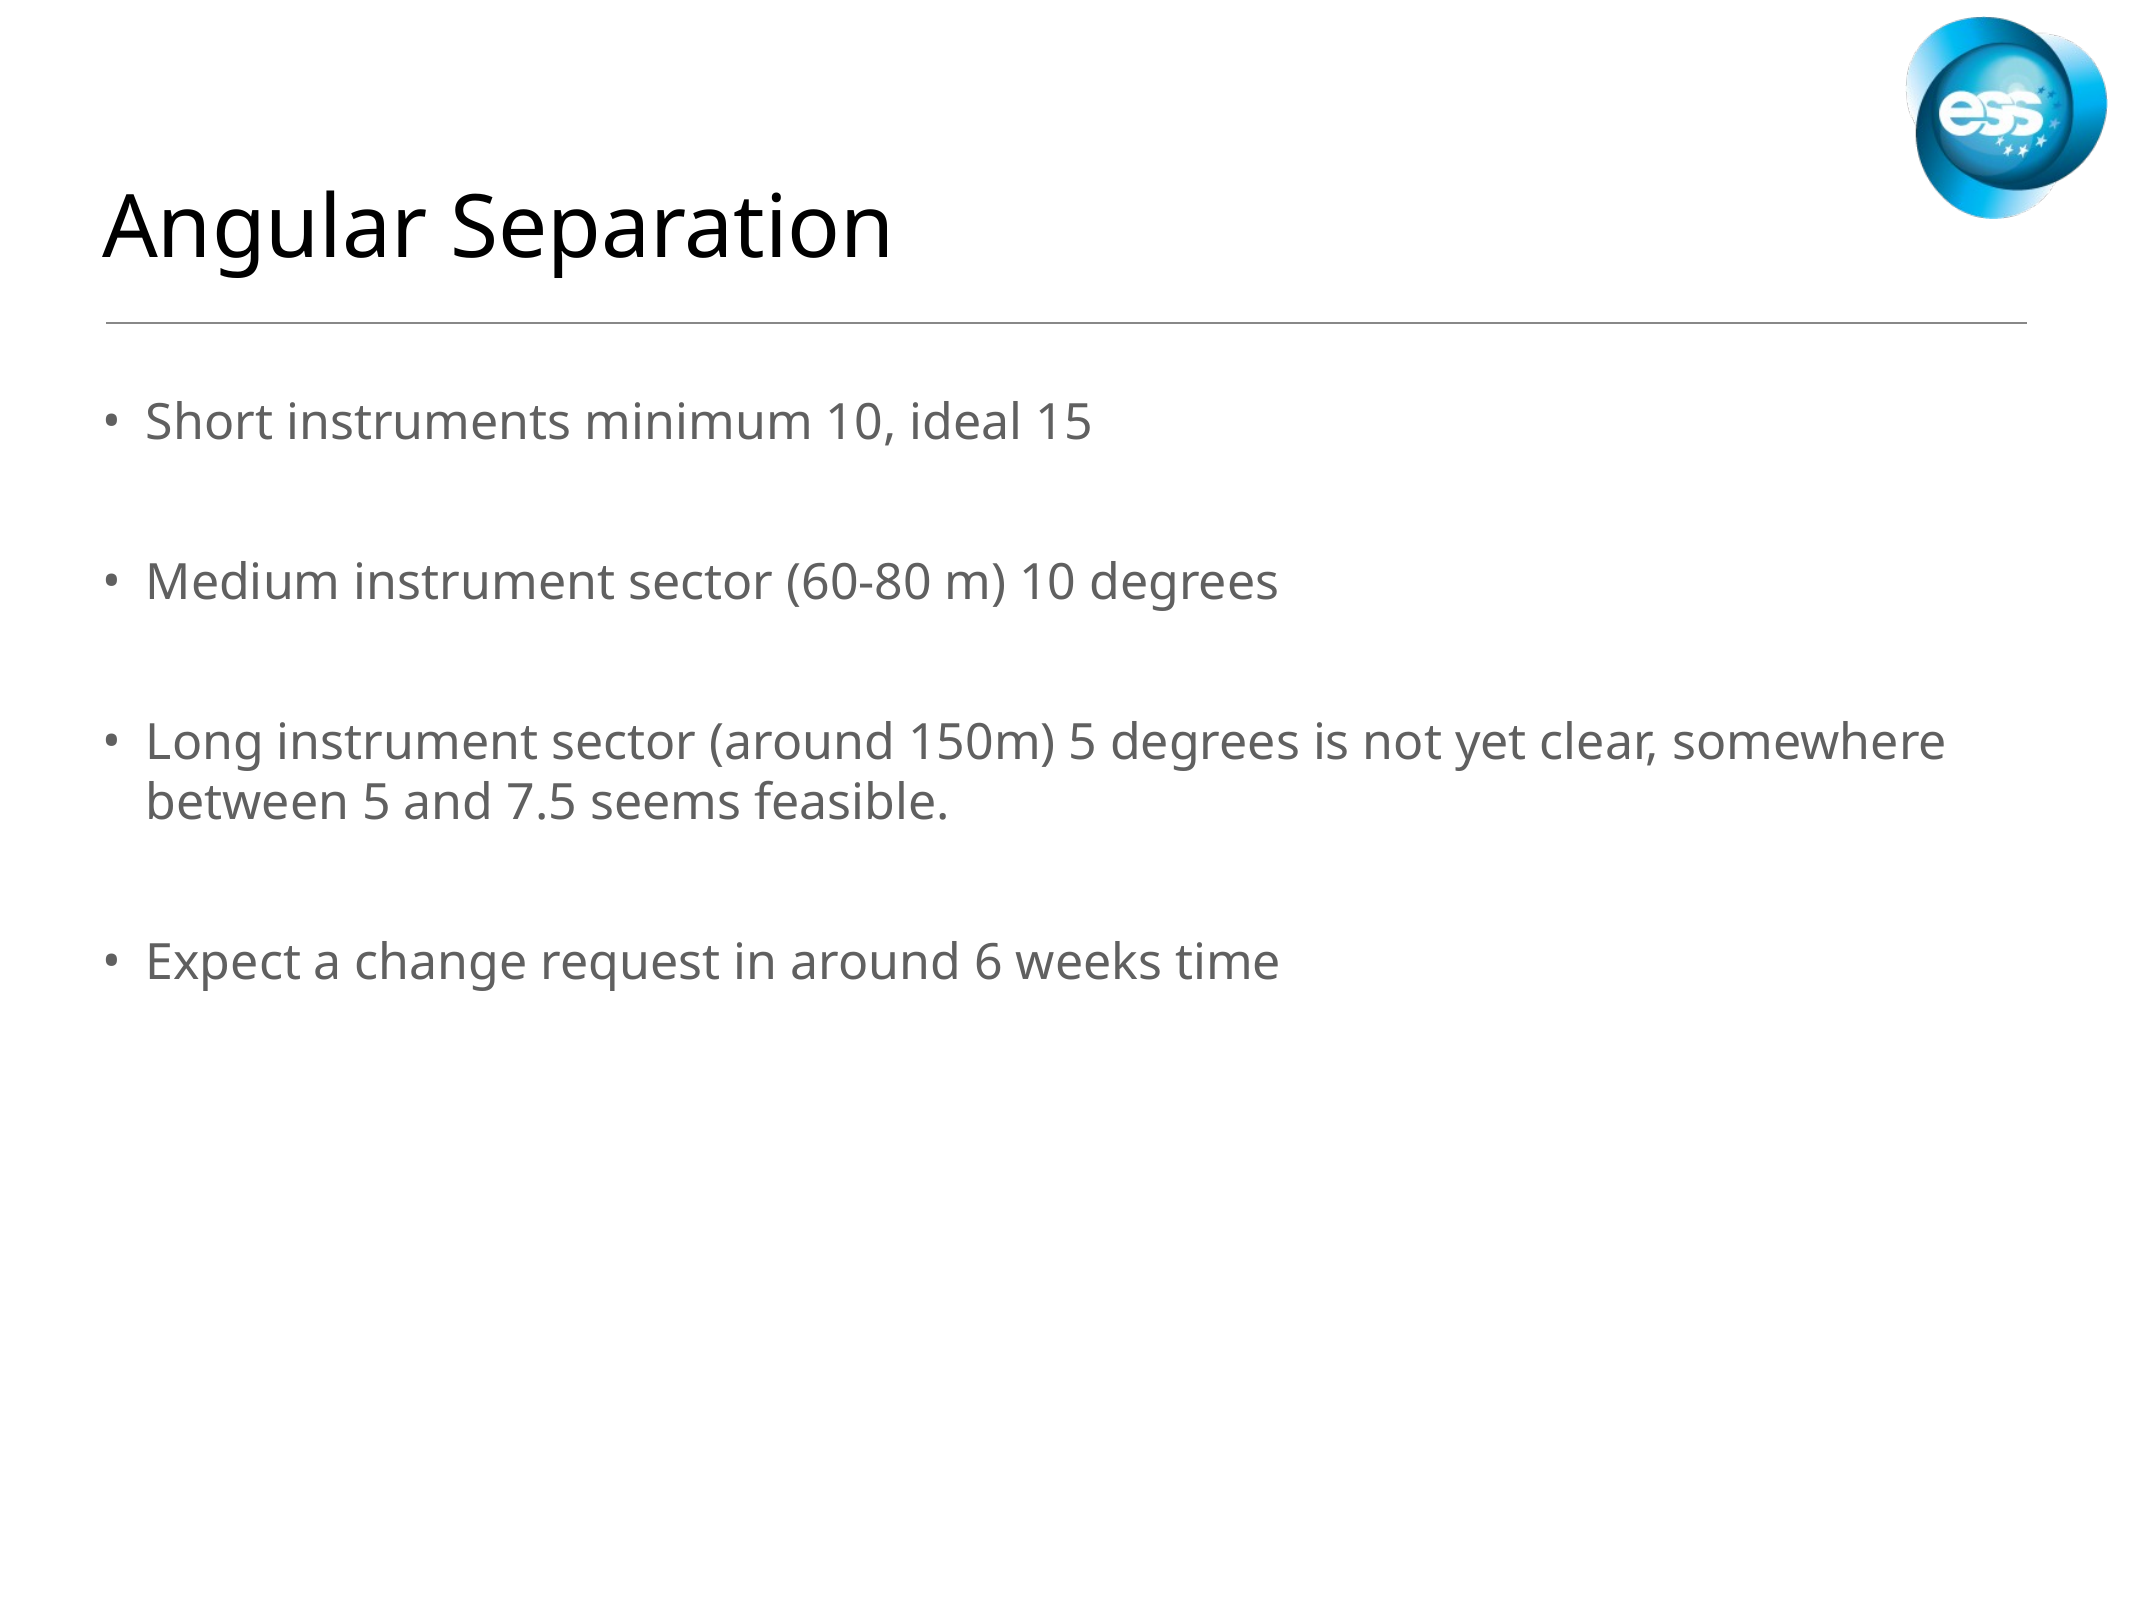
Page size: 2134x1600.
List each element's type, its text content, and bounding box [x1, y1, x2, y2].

picture [1905, 16, 2108, 219]
picture [2054, 70, 2061, 81]
picture [2040, 67, 2052, 130]
picture [2049, 119, 2060, 129]
picture [2040, 135, 2046, 147]
list Short instruments minimum 10, ideal 15 Medium instrument sector (60-80 m) 10 degrees Long instrument sector (around 150m) 5 degrees is not yet clear, somewhere between 5 and 7.5 seems feasible. Expect a change request in around 6 weeks time [93, 381, 2040, 1459]
title Angular Separation [93, 54, 2040, 284]
